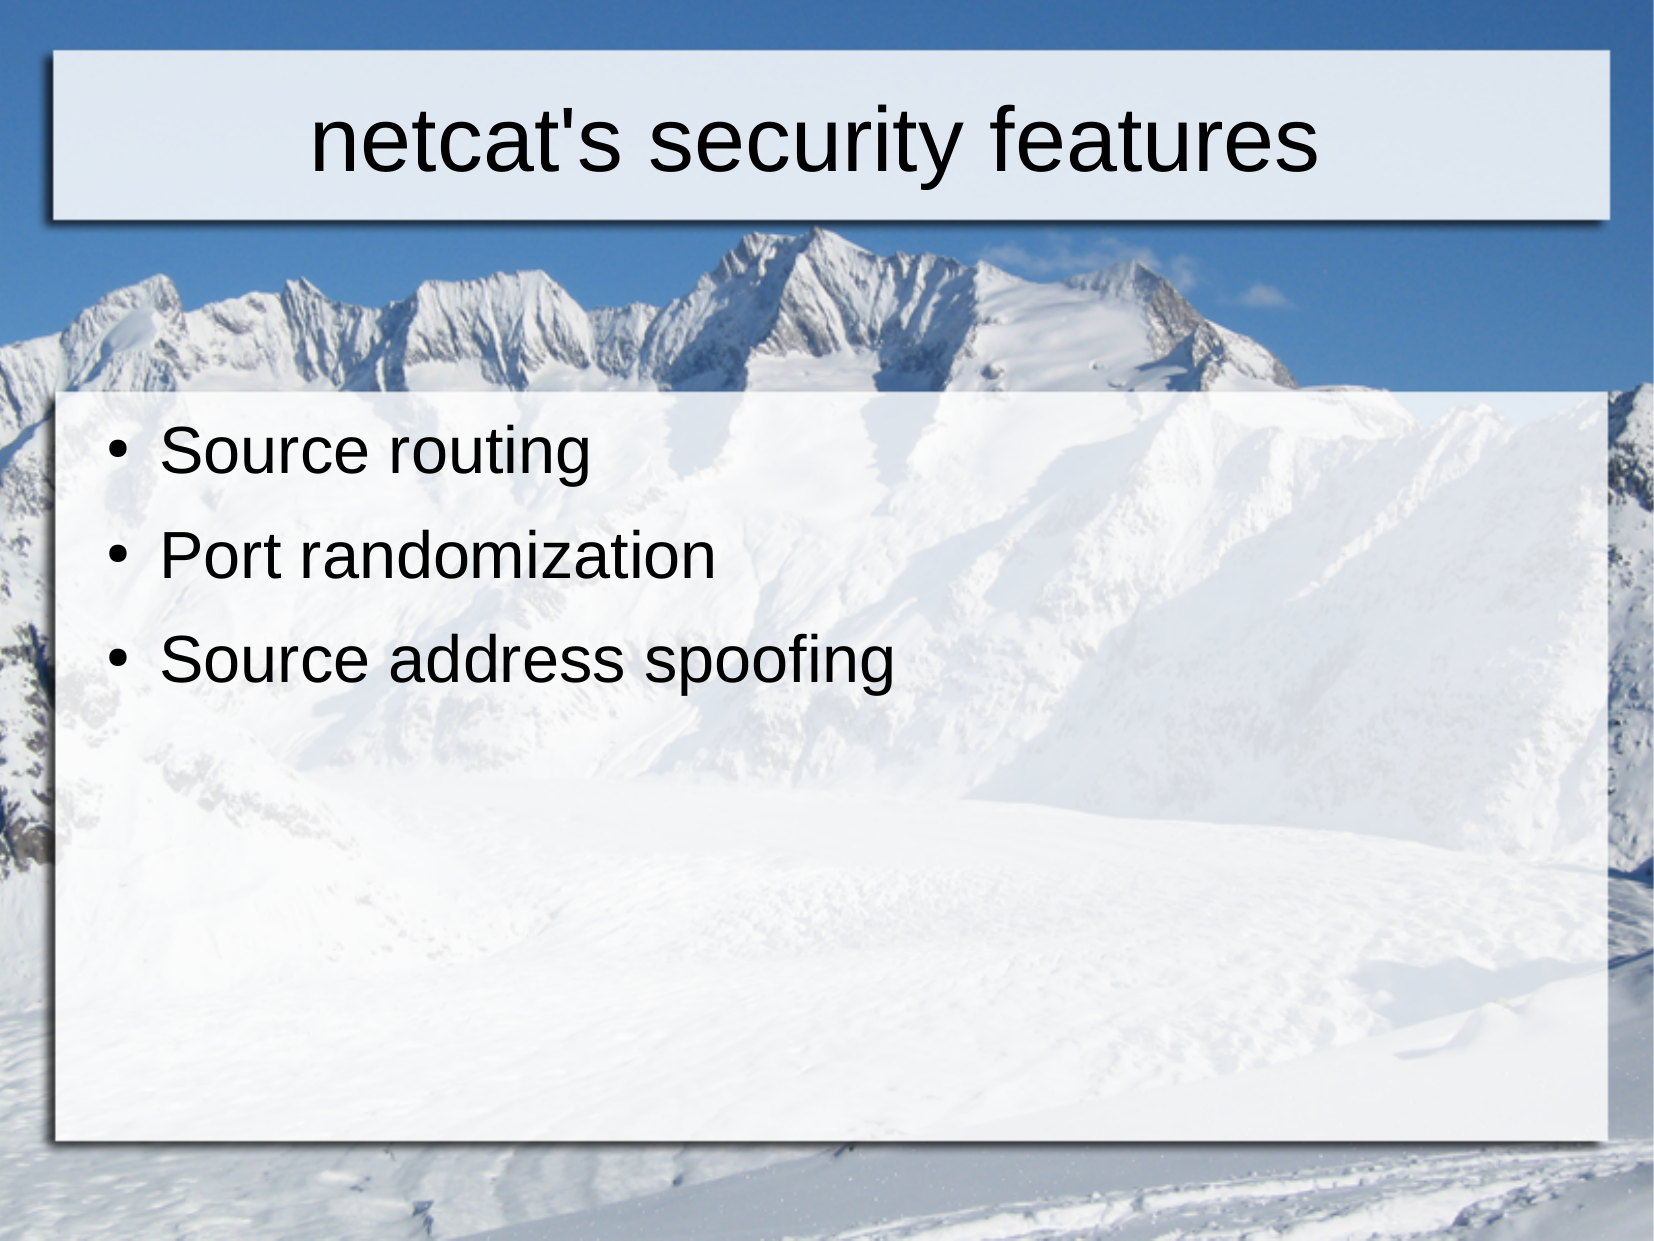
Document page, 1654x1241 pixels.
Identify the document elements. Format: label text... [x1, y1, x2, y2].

title netcat's security features [59, 68, 1595, 212]
picture [0, 0, 1654, 1241]
list Source routing Port randomization Source address spoofing [88, 413, 1571, 1218]
